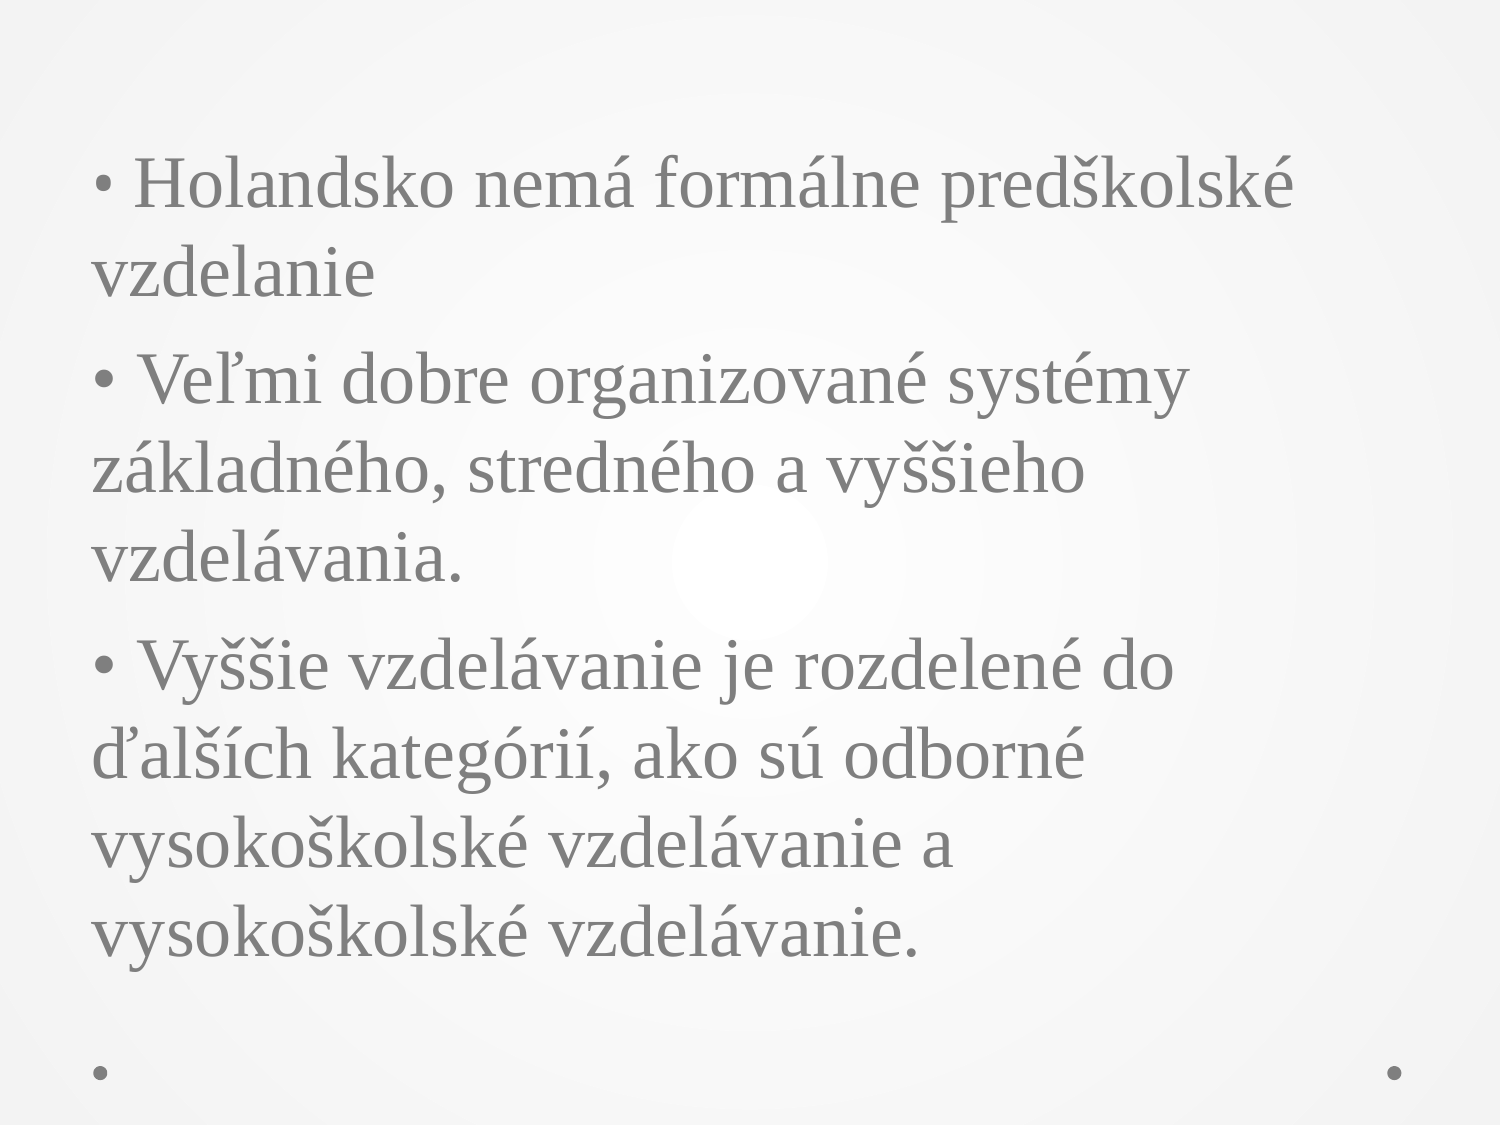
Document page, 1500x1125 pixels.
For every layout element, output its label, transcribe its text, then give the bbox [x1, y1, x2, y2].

list • Holandsko nemá formálne predškolské vzdelanie • Veľmi dobre organizované systémy základného, ​​stredného a vyššieho vzdelávania. • Vyššie vzdelávanie je rozdelené do ďalších kategórií, ako sú odborné vysokoškolské vzdelávanie a vysokoškolské vzdelávanie. [76, 125, 1427, 988]
